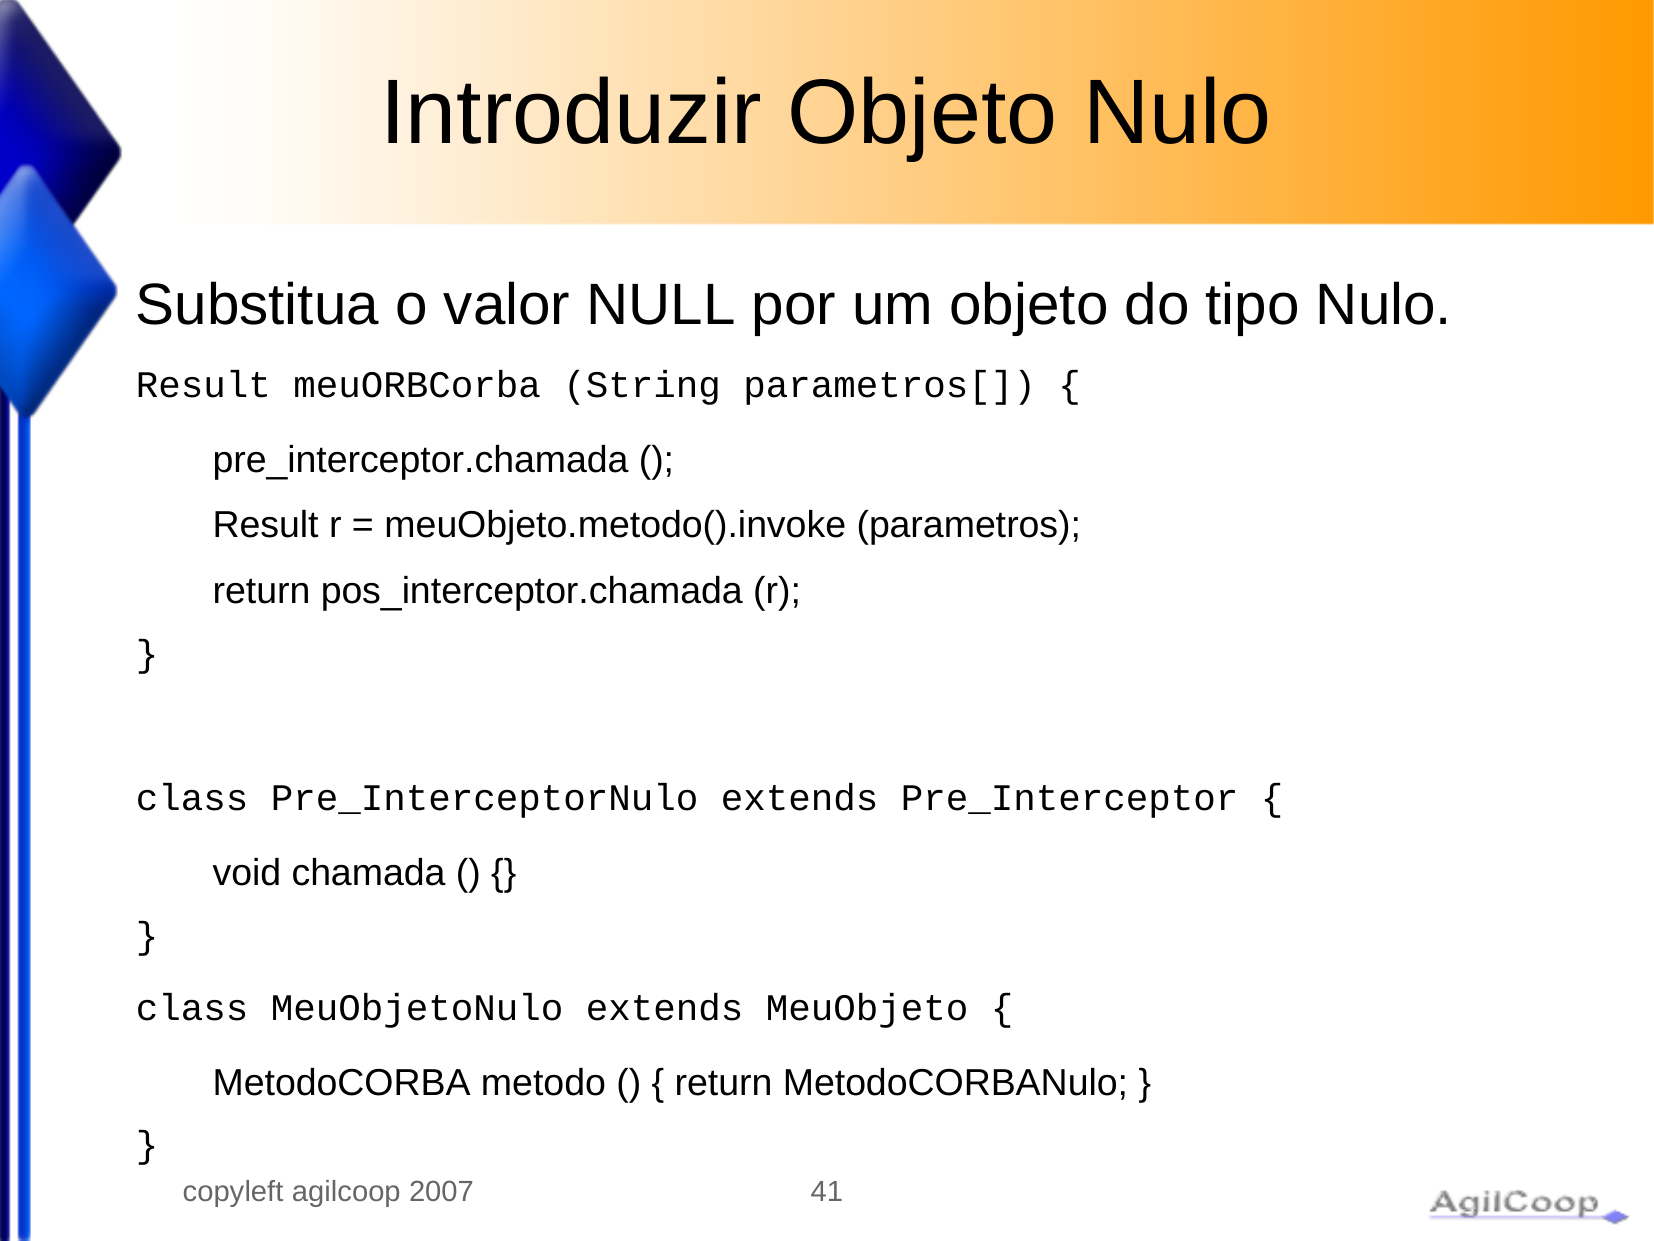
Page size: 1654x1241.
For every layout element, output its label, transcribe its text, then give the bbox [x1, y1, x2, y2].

picture [0, 0, 1654, 1241]
title Introduzir Objeto Nulo [82, 8, 1571, 216]
list Substitua o valor NULL por um objeto do tipo Nulo. Result meuORBCorba (String parametros[]) { pre_interceptor.chamada (); Result r = meuObjeto.metodo().invoke (parametros); return pos_interceptor.chamada (r); } class Pre_InterceptorNulo extends Pre_Interceptor { void chamada () {} } class MeuObjetoNulo extends MeuObjeto { MetodoCORBA metodo () { return MetodoCORBANulo; } } [118, 271, 1607, 1170]
